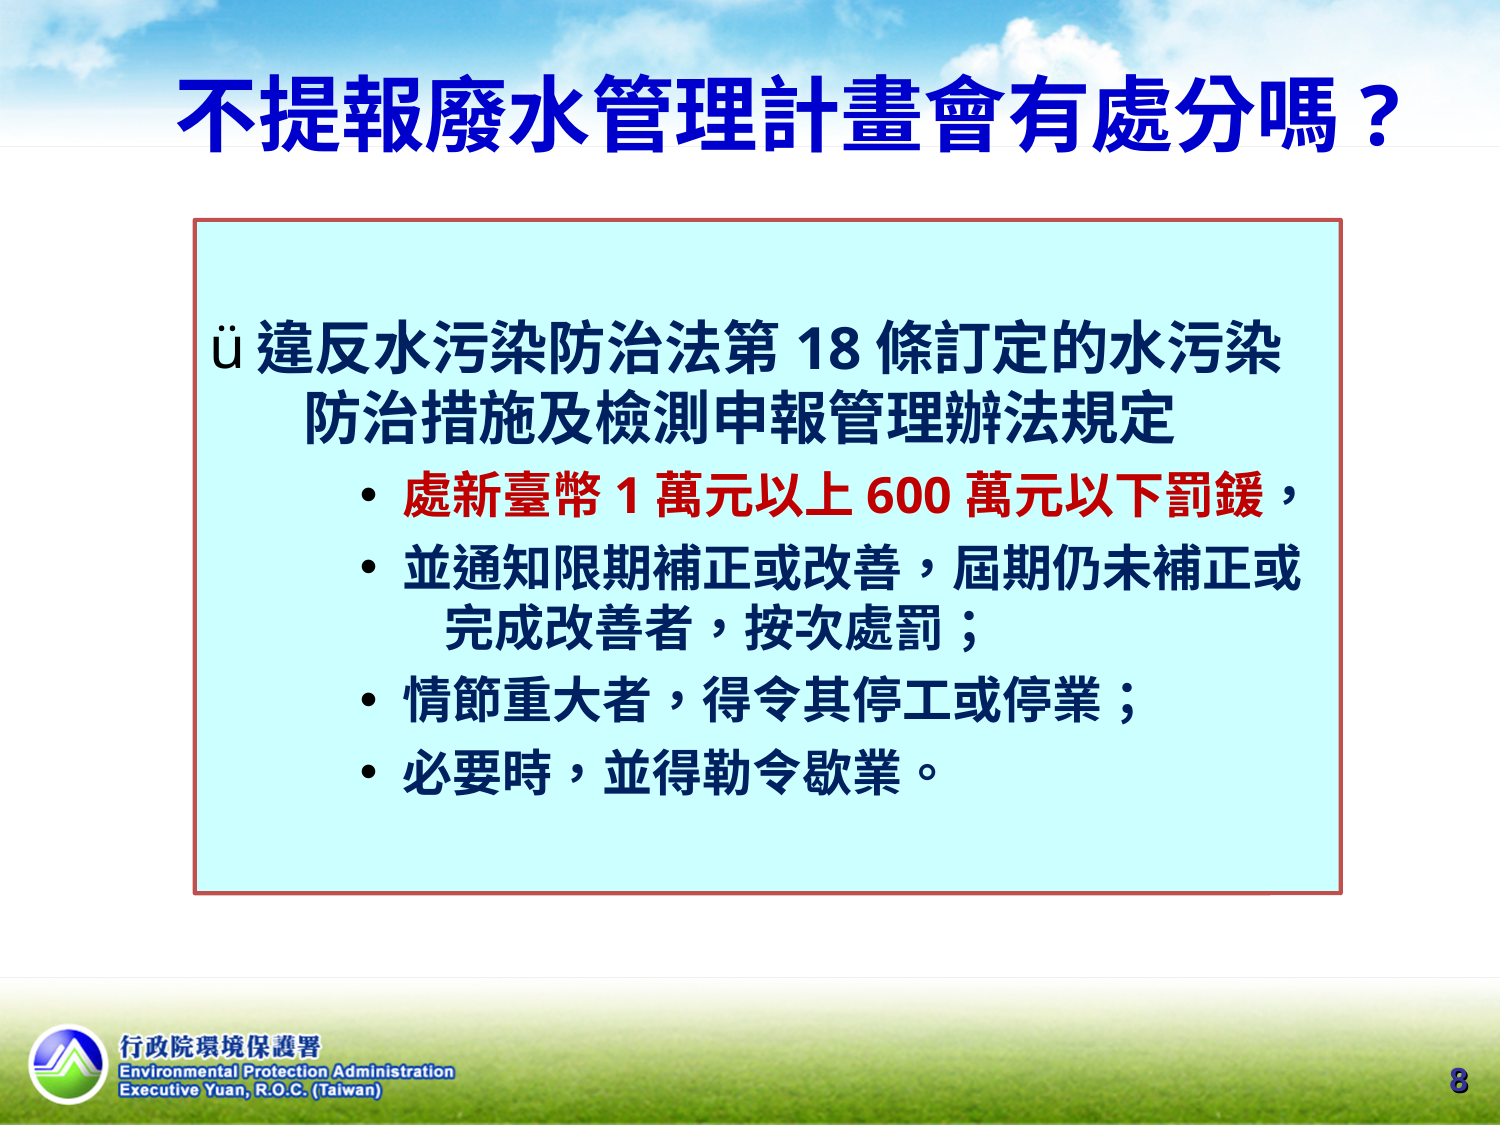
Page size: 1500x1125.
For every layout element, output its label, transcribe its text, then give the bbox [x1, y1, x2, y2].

text_box 違反水污染防治法第18條訂定的水污染 防治措施及檢測申報管理辦法規定 處新臺幣1萬元以上600萬元以下罰鍰， 並通知限期補正或改善，屆期仍未補正或 完成改善者，按次處罰； 情節重大者，得令其停工或停業； 必要時，並得勒令歇業。 [194, 219, 1341, 894]
text_box 不提報廢水管理計畫會有處分嗎? [147, 54, 1388, 171]
